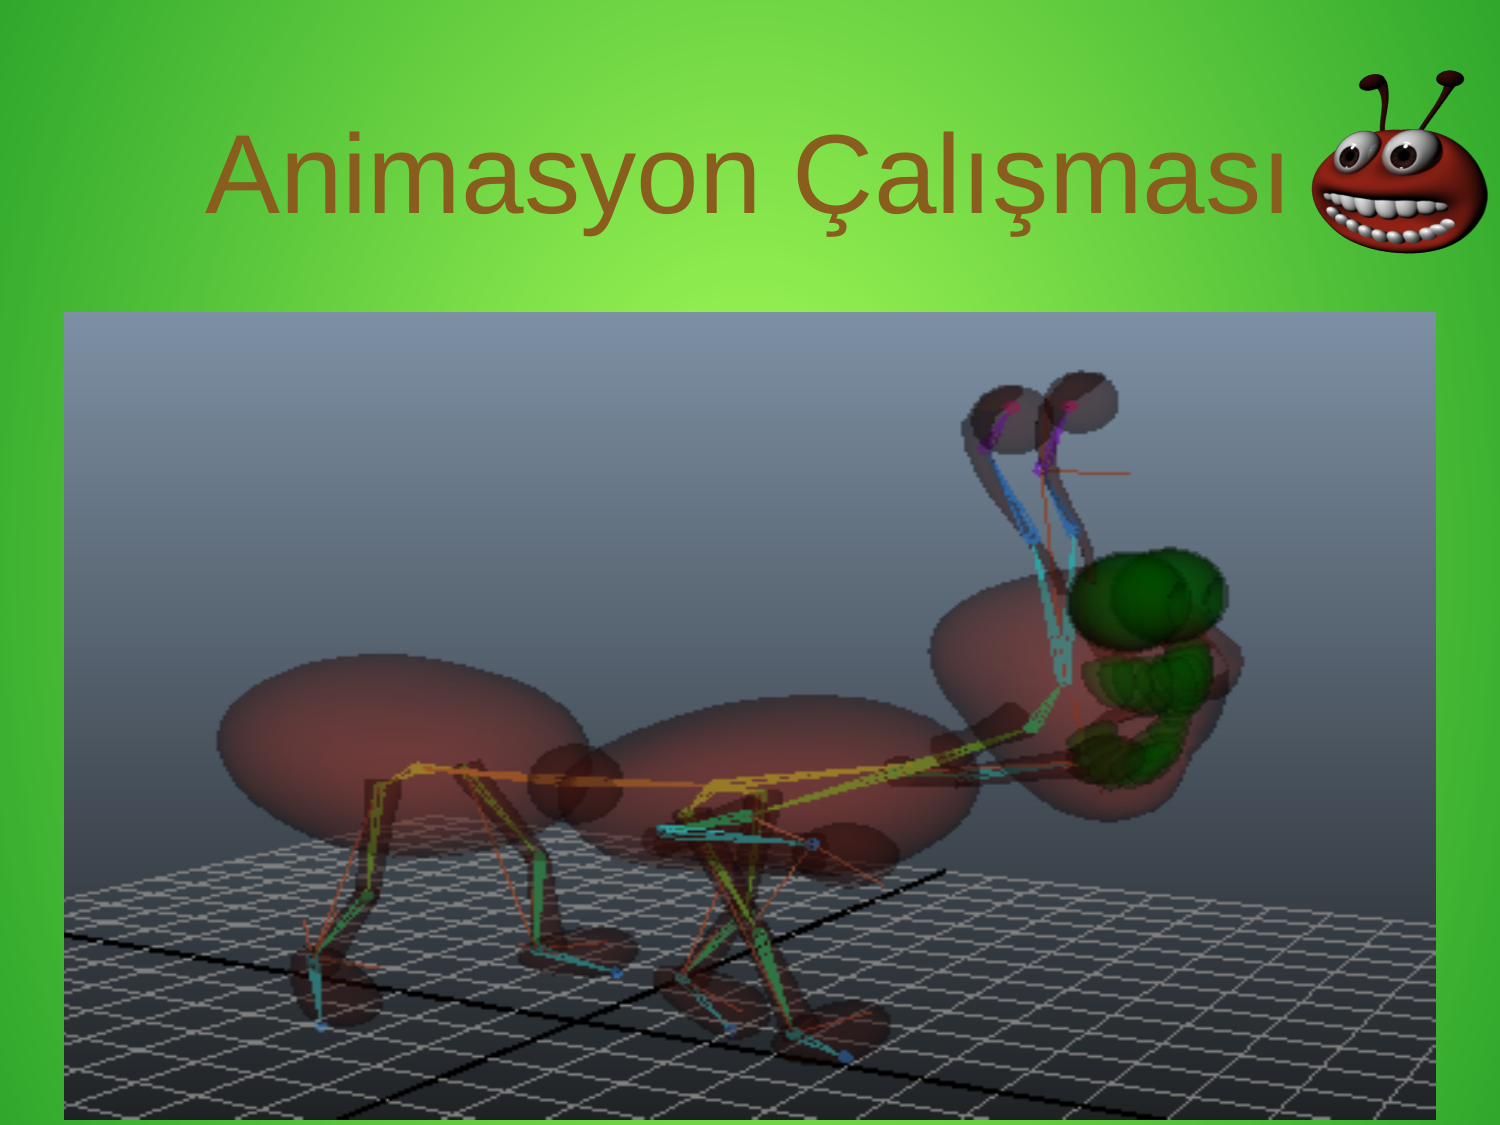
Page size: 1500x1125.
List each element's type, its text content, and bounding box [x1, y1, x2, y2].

picture [64, 312, 1436, 1120]
picture [1311, 70, 1489, 254]
text_box Animasyon Çalışması [113, 93, 1386, 267]
